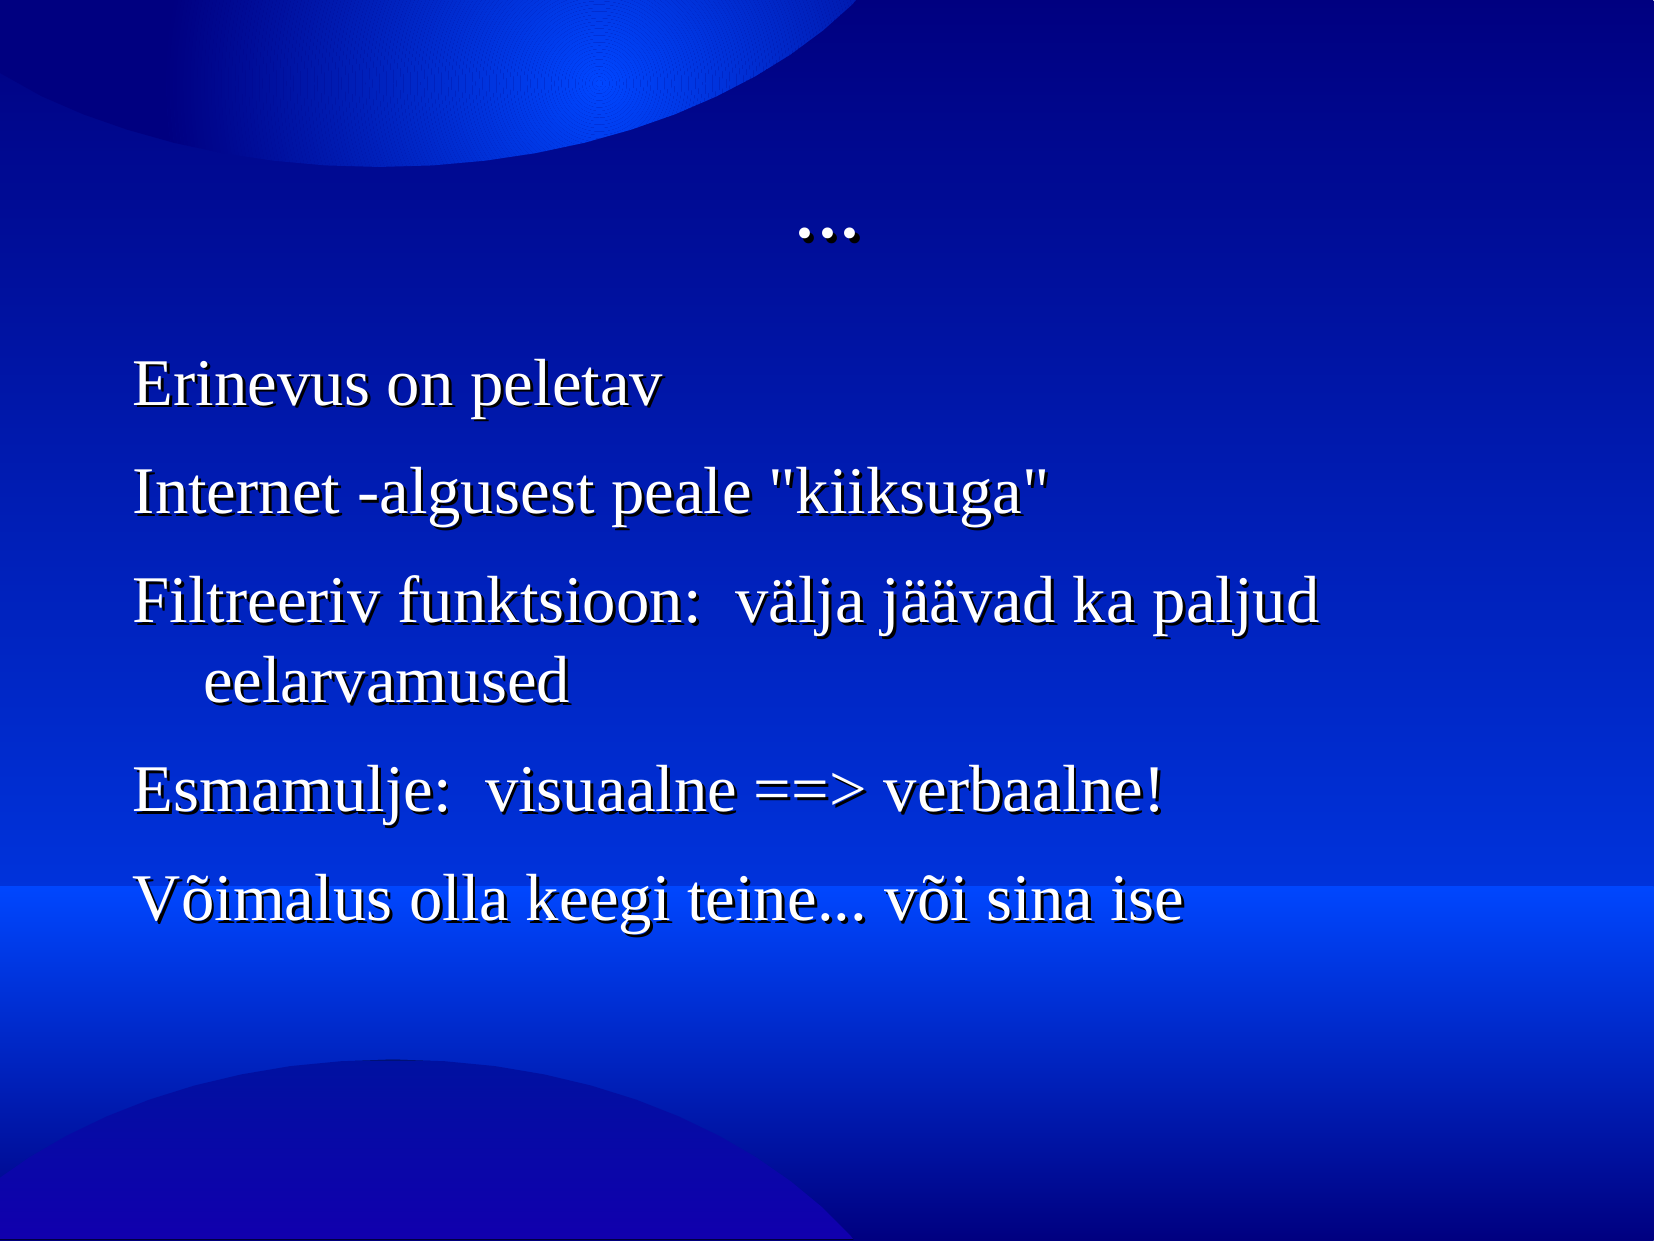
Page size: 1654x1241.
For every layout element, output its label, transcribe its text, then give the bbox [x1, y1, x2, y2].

title ... [121, 102, 1534, 311]
list Erinevus on peletav Internet -algusest peale "kiiksuga" Filtreeriv funktsioon: välja jäävad ka paljud eelarvamused Esmamulje: visuaalne ==> verbaalne! Võimalus olla keegi teine... või sina ise [121, 344, 1534, 1127]
